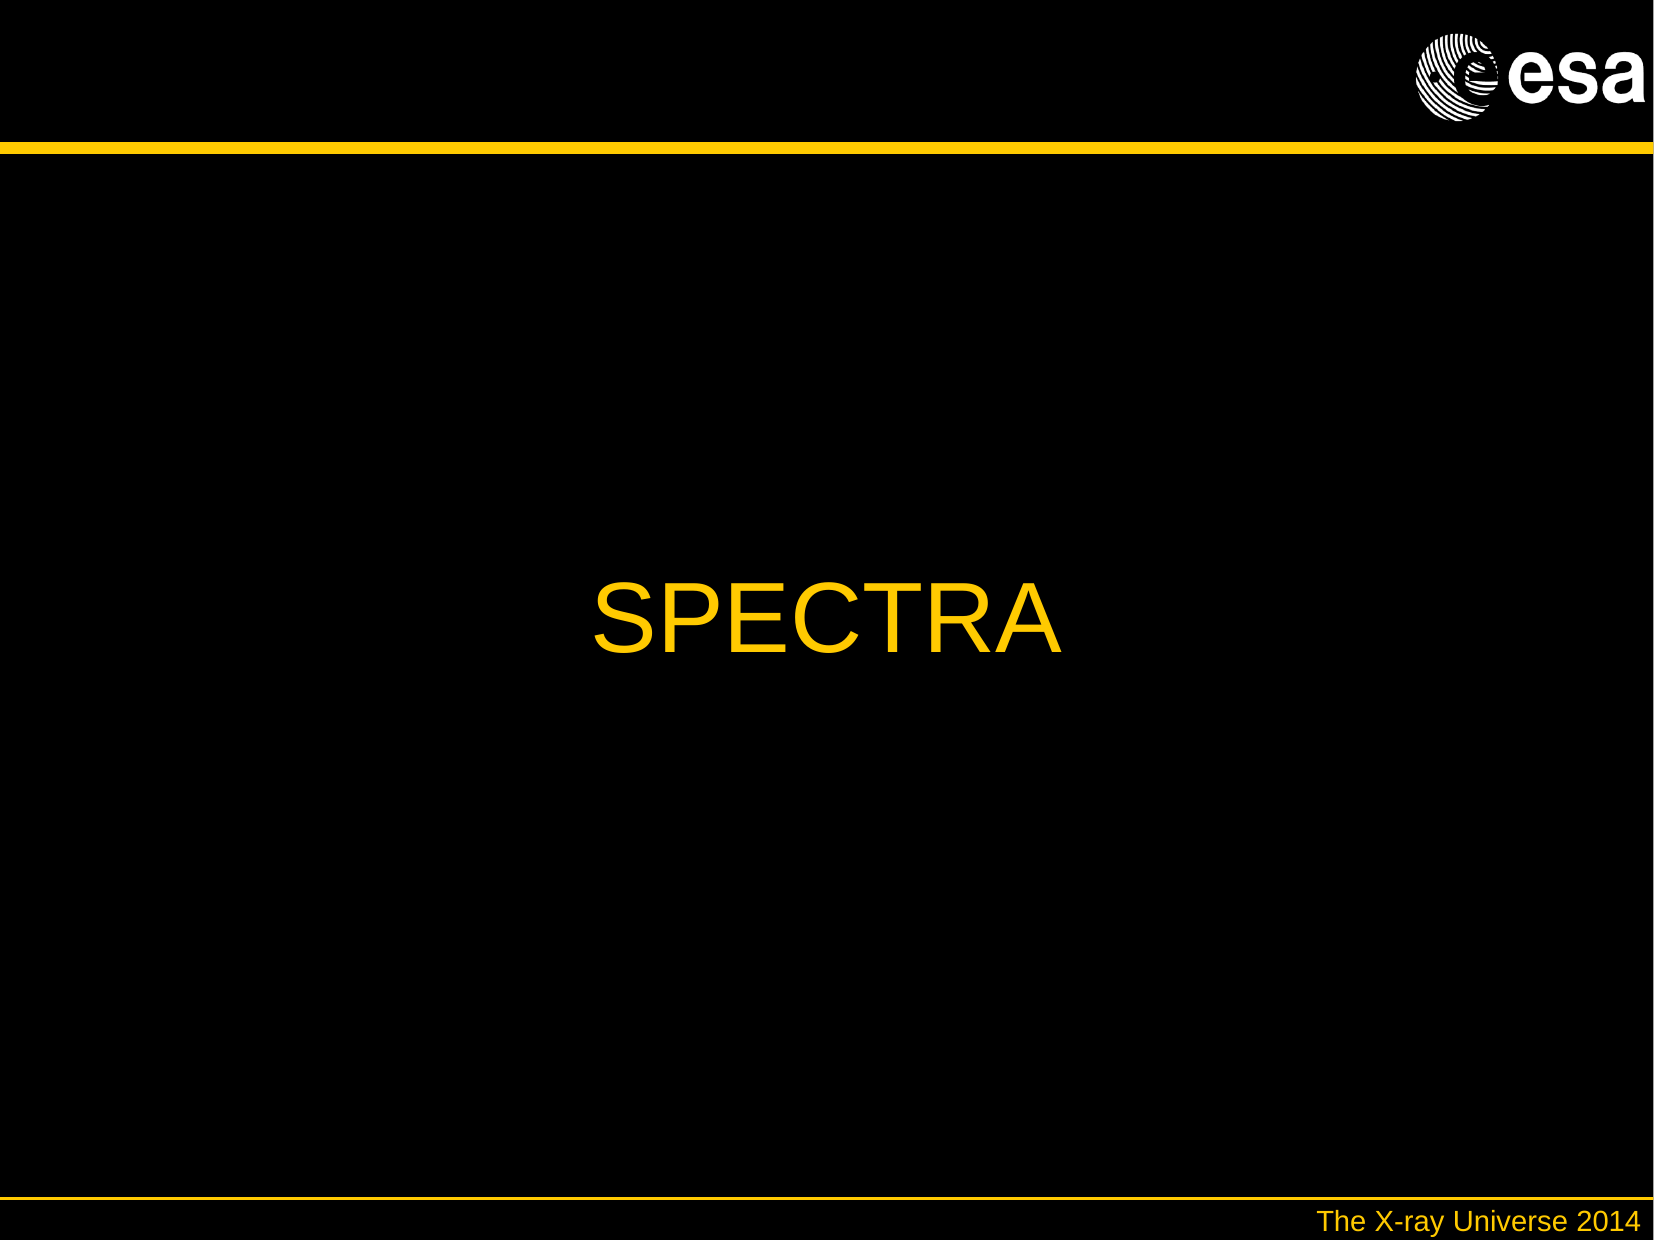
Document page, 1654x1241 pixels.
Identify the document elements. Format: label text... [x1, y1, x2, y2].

picture [1411, 29, 1648, 124]
title SPECTRA [0, 552, 1654, 673]
text_box The X-ray Universe 2014 [0, 1203, 1642, 1237]
